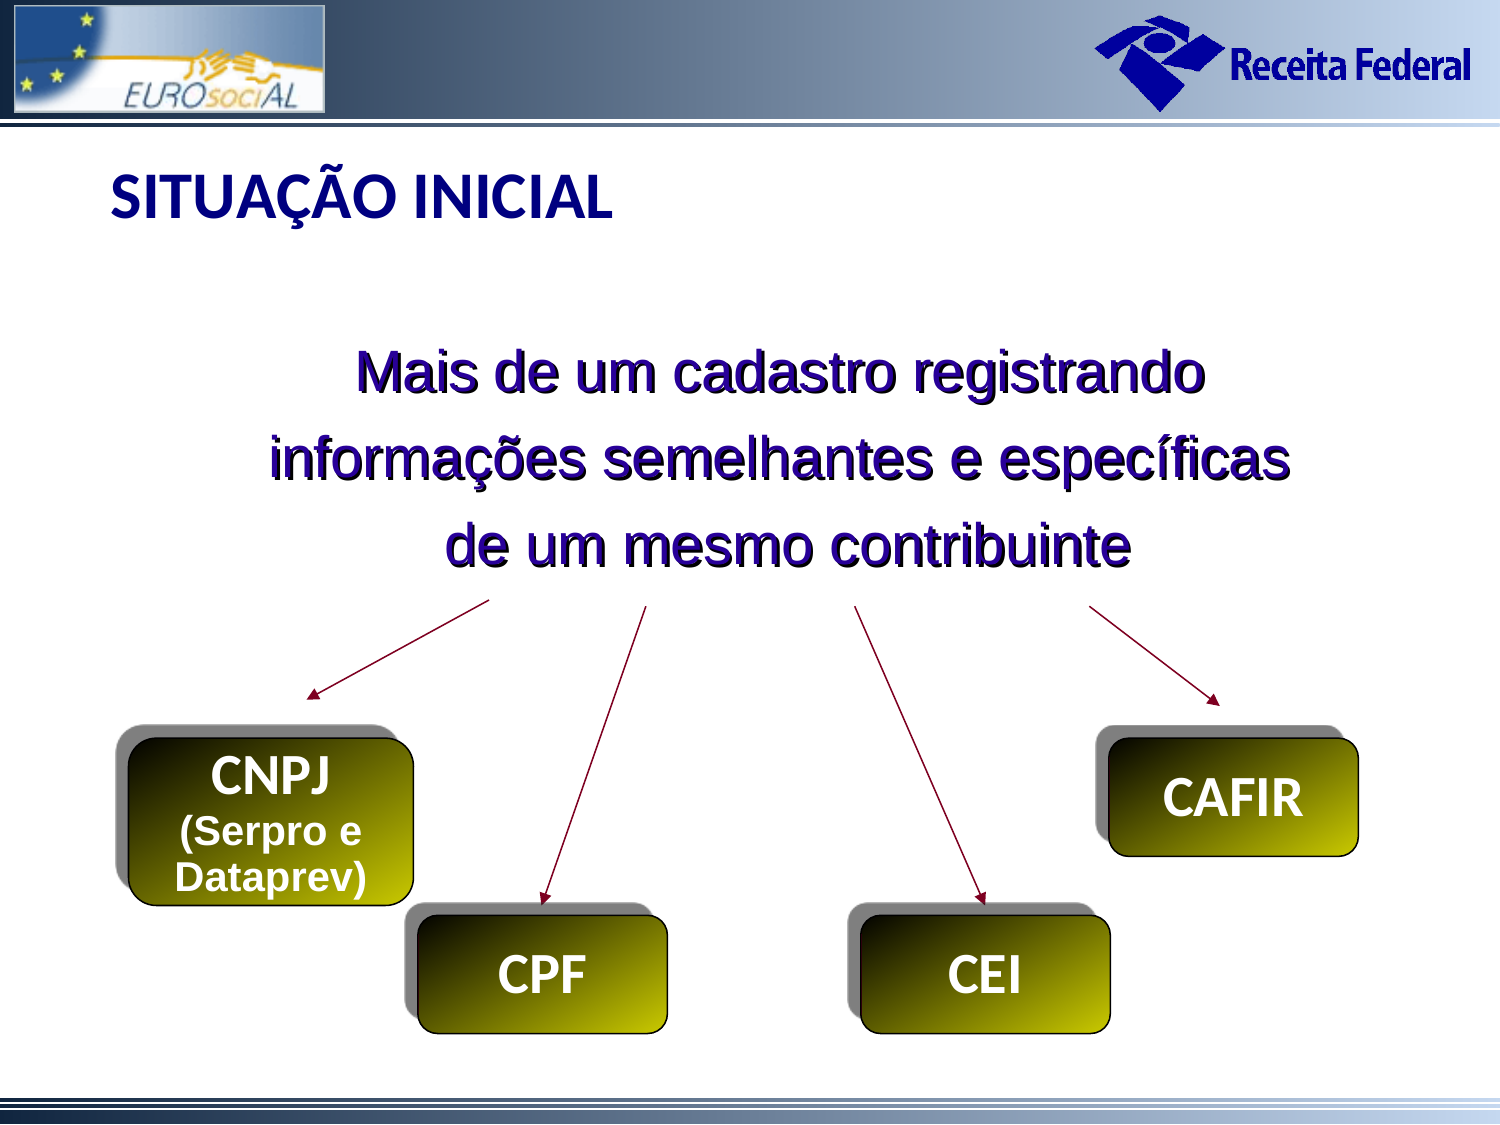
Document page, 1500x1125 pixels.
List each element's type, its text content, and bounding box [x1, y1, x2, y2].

picture [14, 5, 325, 113]
text_box Mais de um cadastro registrando informações semelhantes e específicas de um mesmo contribuinte [125, 324, 1451, 581]
text_box CEI [860, 915, 1111, 1034]
picture [1092, 13, 1471, 113]
text_box CAFIR [1108, 738, 1359, 857]
text_box CNPJ (Serpro e Dataprev) [128, 738, 414, 906]
text_box CPF [417, 915, 668, 1034]
title SITUAÇÃO INICIAL [74, 139, 650, 244]
